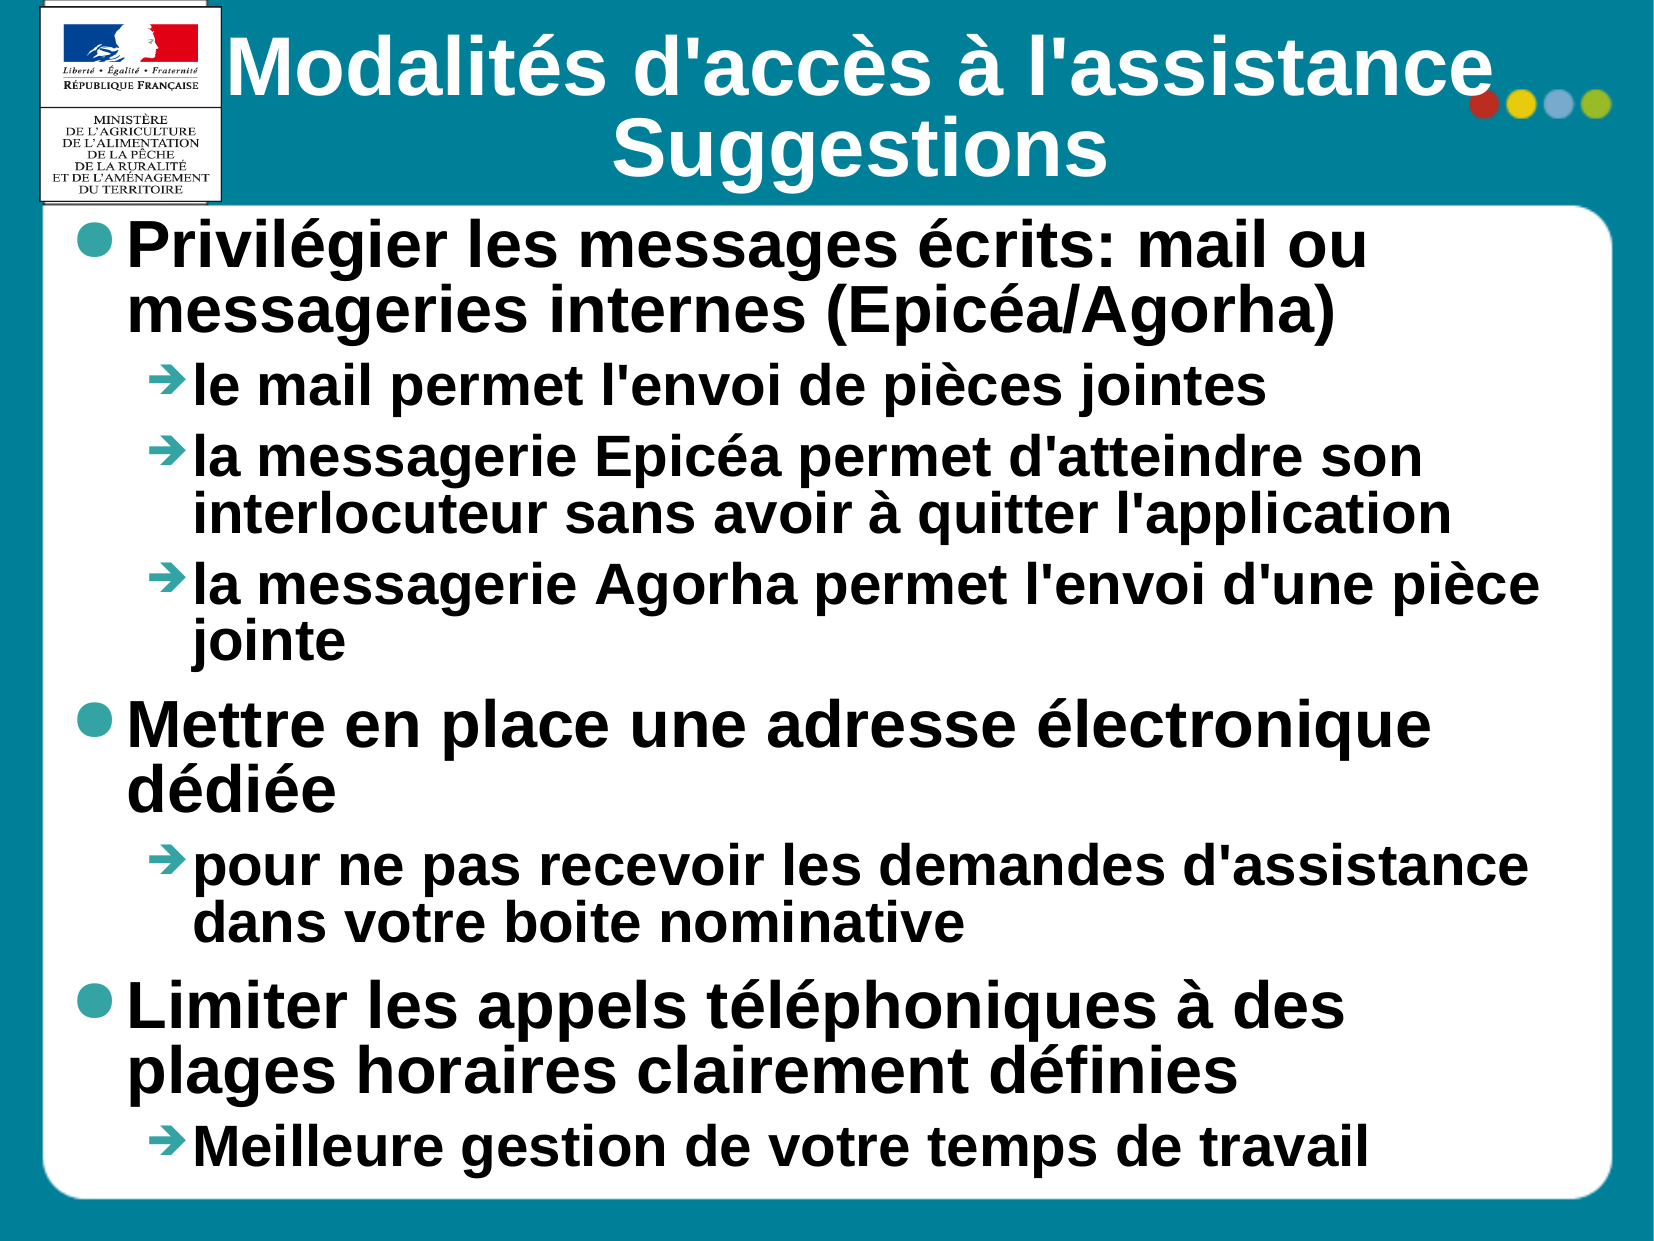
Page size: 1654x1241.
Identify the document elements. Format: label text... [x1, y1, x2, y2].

picture [1547, 0, 1654, 1241]
list Privilégier les messages écrits: mail ou messageries internes (Epicéa/Agorha) le mail permet l'envoi de pièces jointes la messagerie Epicéa permet d'atteindre son interlocuteur sans avoir à quitter l'application la messagerie Agorha permet l'envoi d'une pièce jointe Mettre en place une adresse électronique dédiée pour ne pas recevoir les demandes d'assistance dans votre boite nominative Limiter les appels téléphoniques à des plages horaires clairement définies Meilleure gestion de votre temps de travail [70, 216, 1565, 1241]
title Modalités d'accès à l'assistance Suggestions [174, 0, 1547, 216]
picture [0, 0, 174, 1241]
